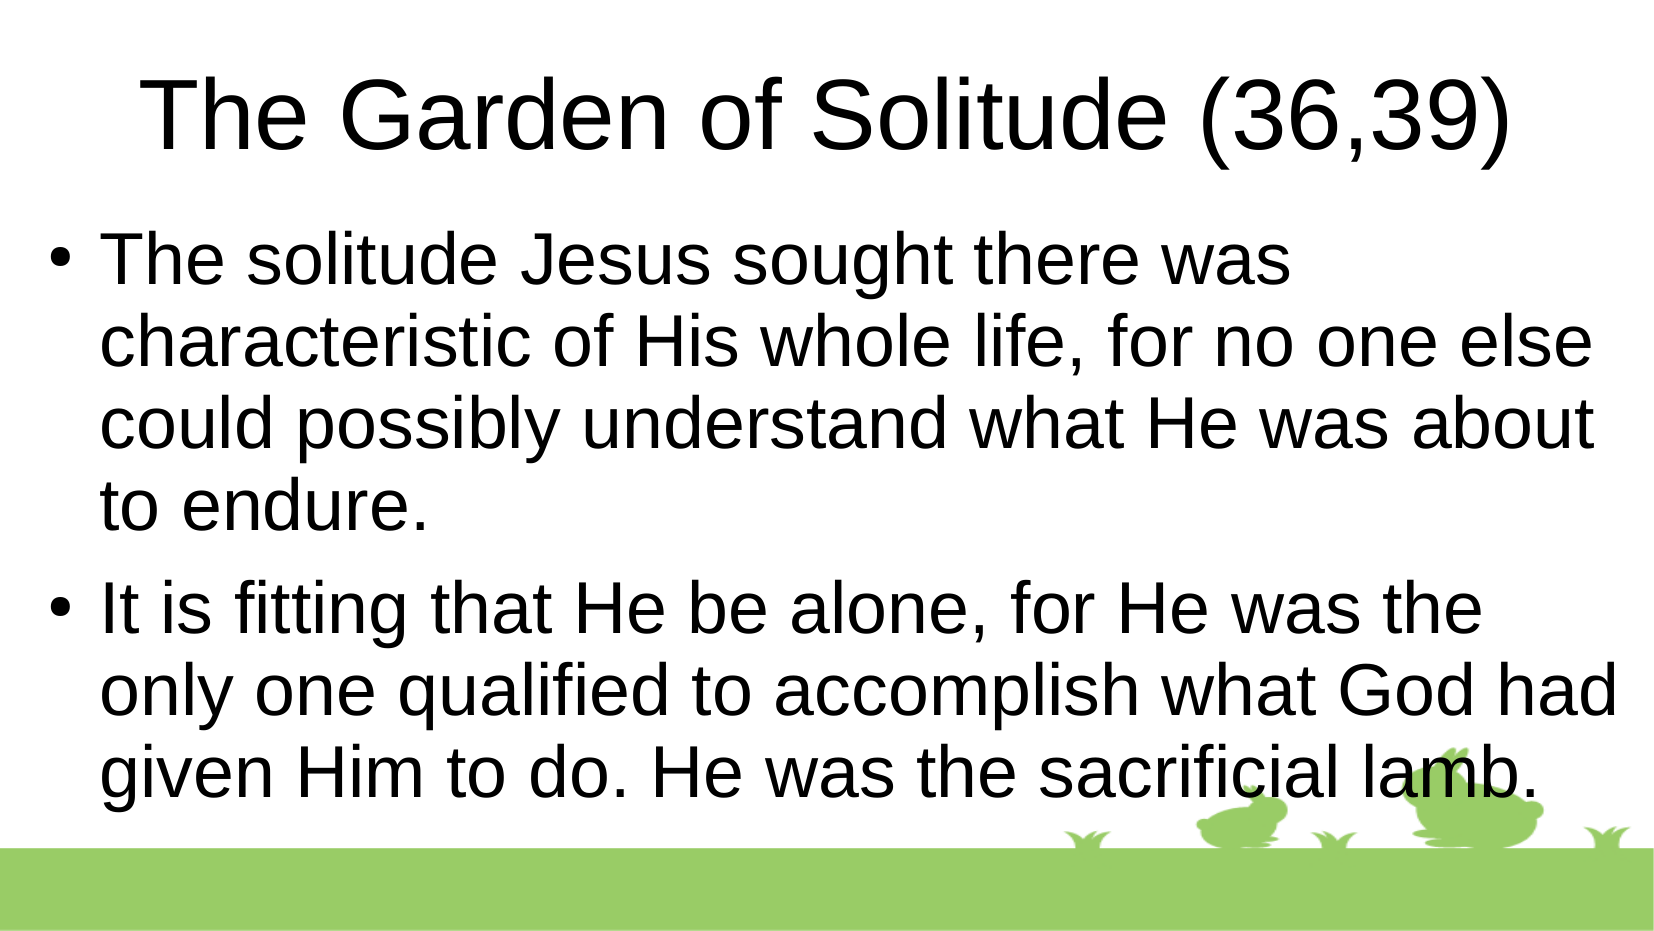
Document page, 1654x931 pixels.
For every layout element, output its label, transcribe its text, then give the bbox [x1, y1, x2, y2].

list The solitude Jesus sought there was characteristic of His whole life, for no one else could possibly understand what He was about to endure. It is fitting that He be alone, for He was the only one qualified to accomplish what God had given Him to do. He was the sacrificial lamb. [30, 217, 1636, 826]
title The Garden of Solitude (36,39) [82, 37, 1571, 193]
picture [0, 0, 1654, 931]
